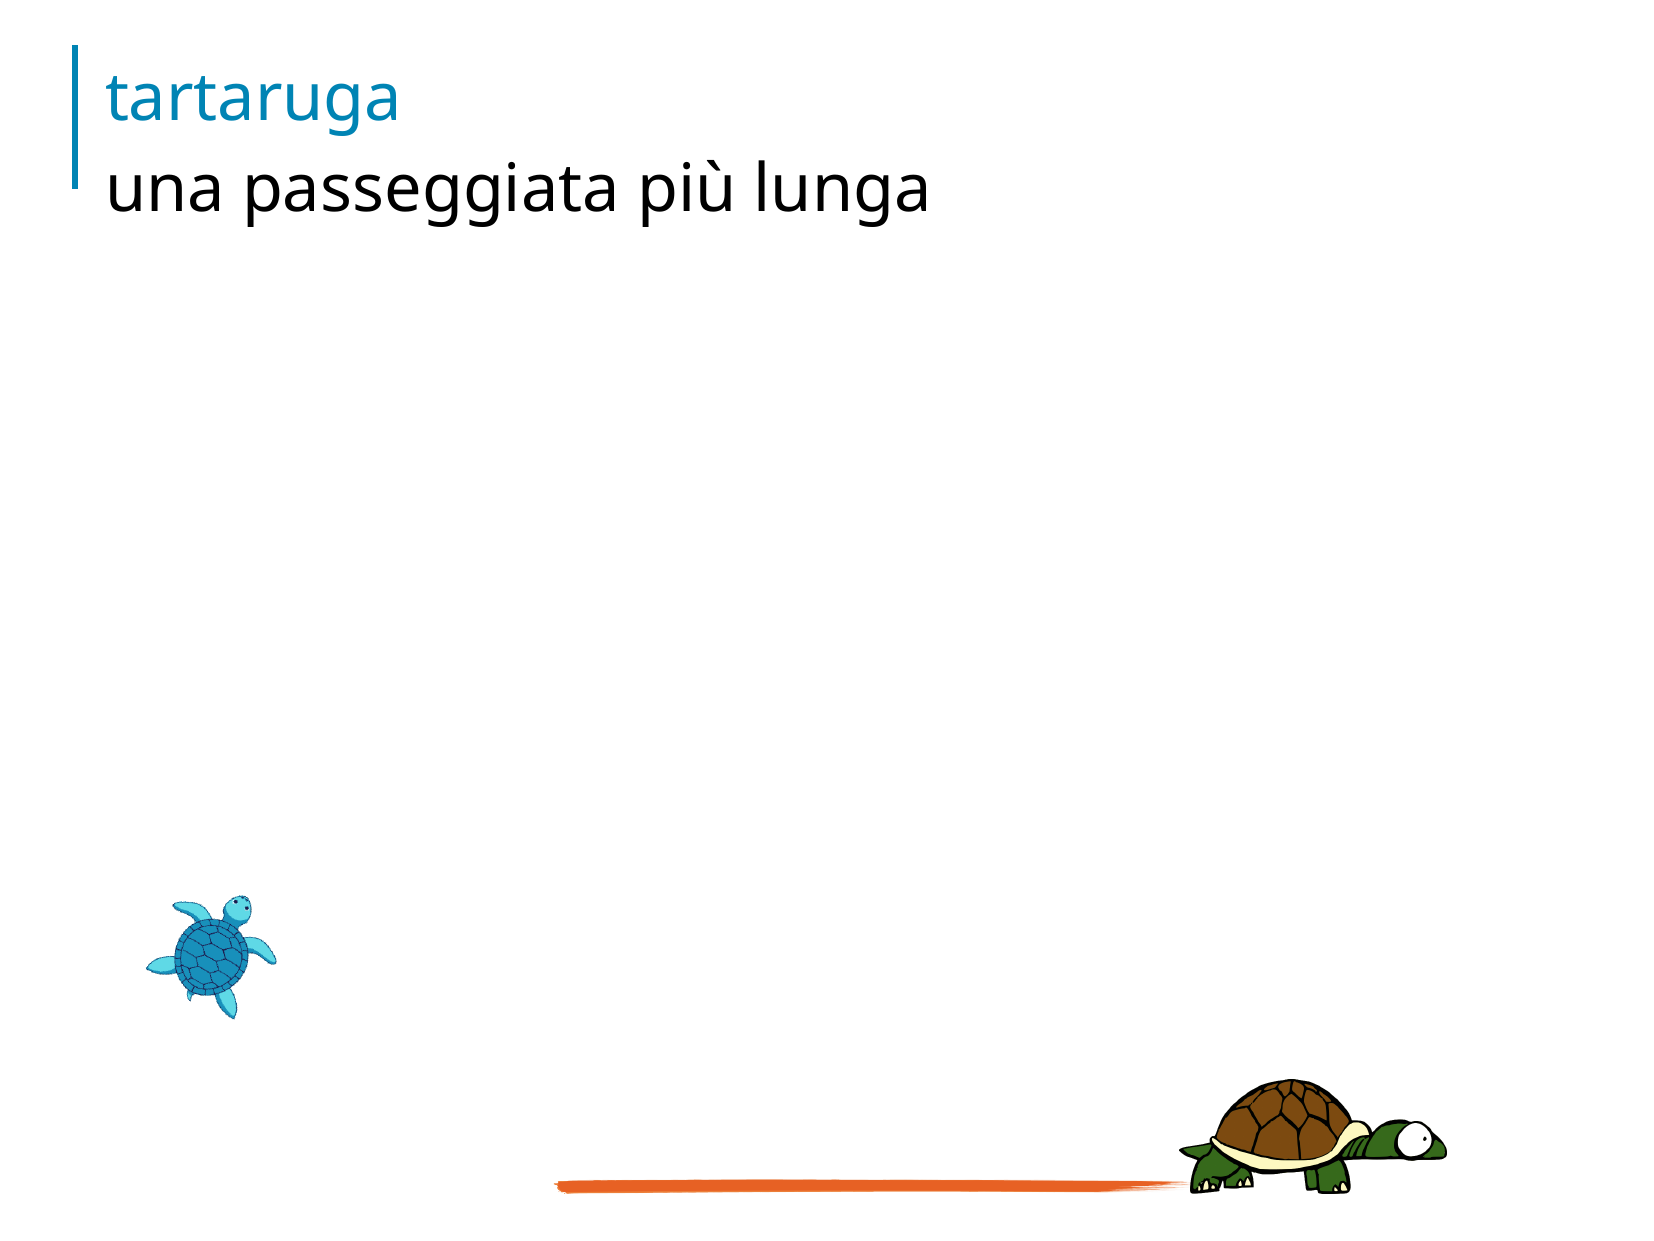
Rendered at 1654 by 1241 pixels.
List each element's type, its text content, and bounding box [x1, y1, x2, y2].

picture [553, 1079, 1447, 1194]
title tartaruga una passeggiata più lunga [105, 49, 1571, 200]
picture [135, 867, 297, 1029]
